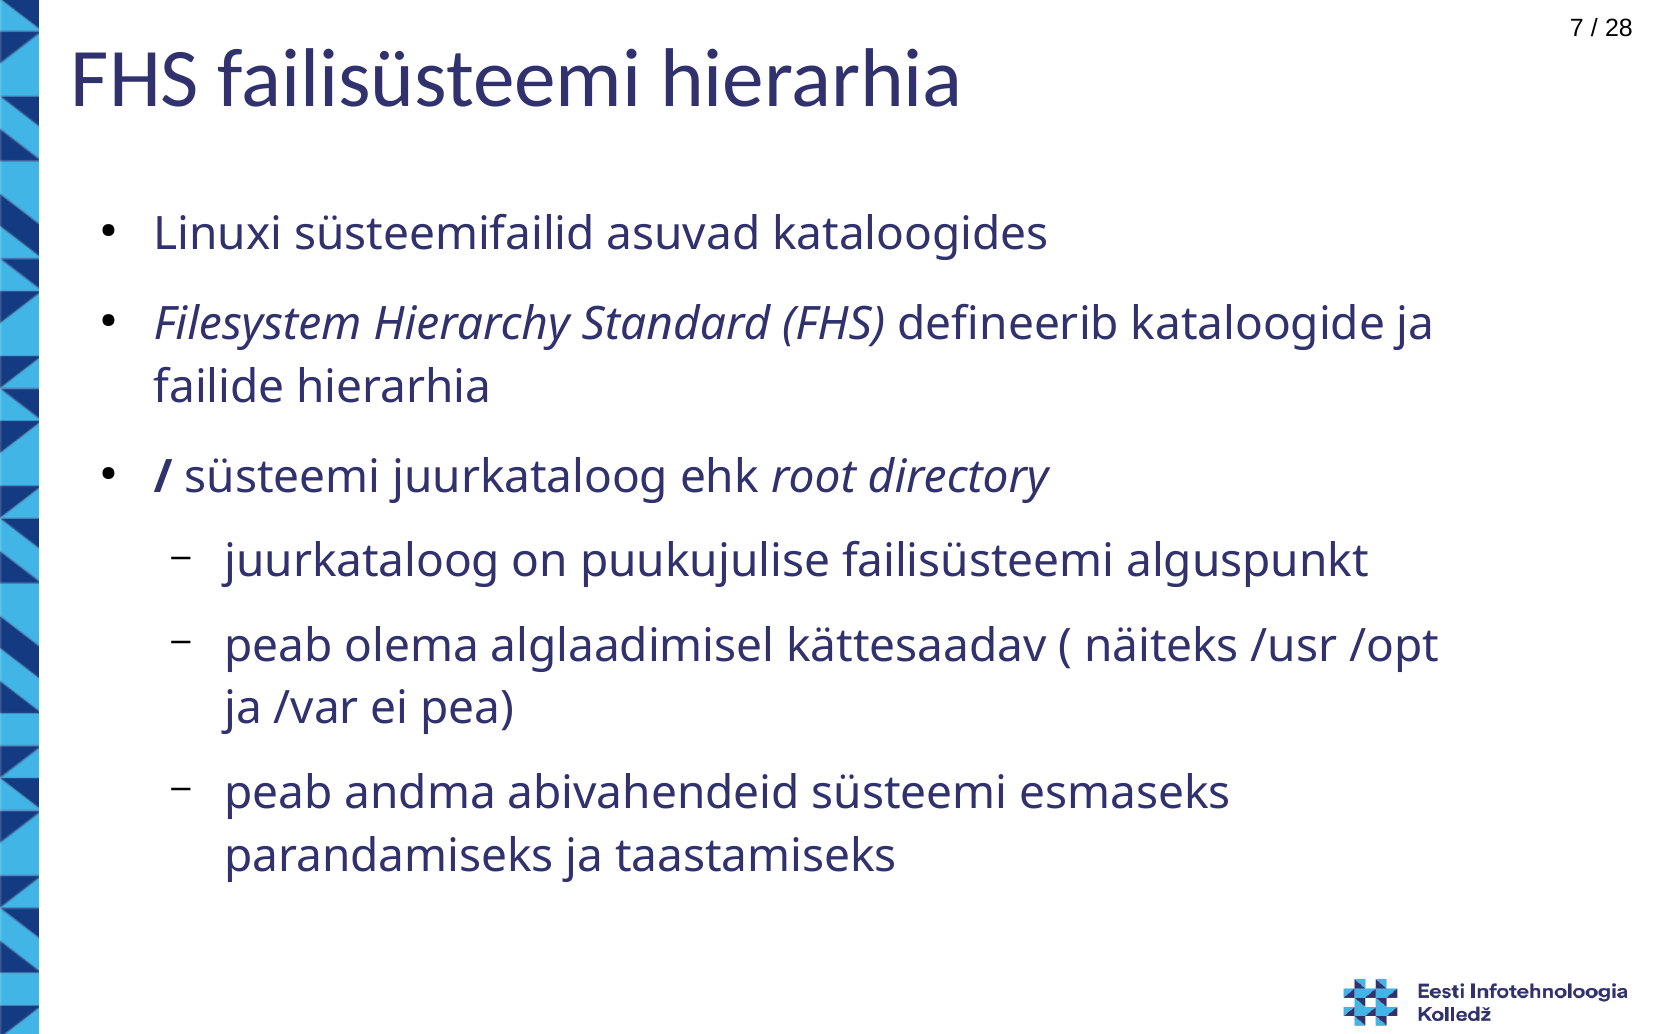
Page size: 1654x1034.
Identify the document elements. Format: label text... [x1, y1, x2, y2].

title FHS failisüsteemi hierarhia [70, 37, 1630, 135]
list Linuxi süsteemifailid asuvad kataloogides Filesystem Hierarchy Standard (FHS) defineerib kataloogide ja failide hierarhia / süsteemi juurkataloog ehk root directory juurkataloog on puukujulise failisüsteemi alguspunkt peab olema alglaadimisel kättesaadav ( näiteks /usr /opt ja /var ei pea) peab andma abivahendeid süsteemi esmaseks parandamiseks ja taastamiseks [82, 200, 1538, 919]
